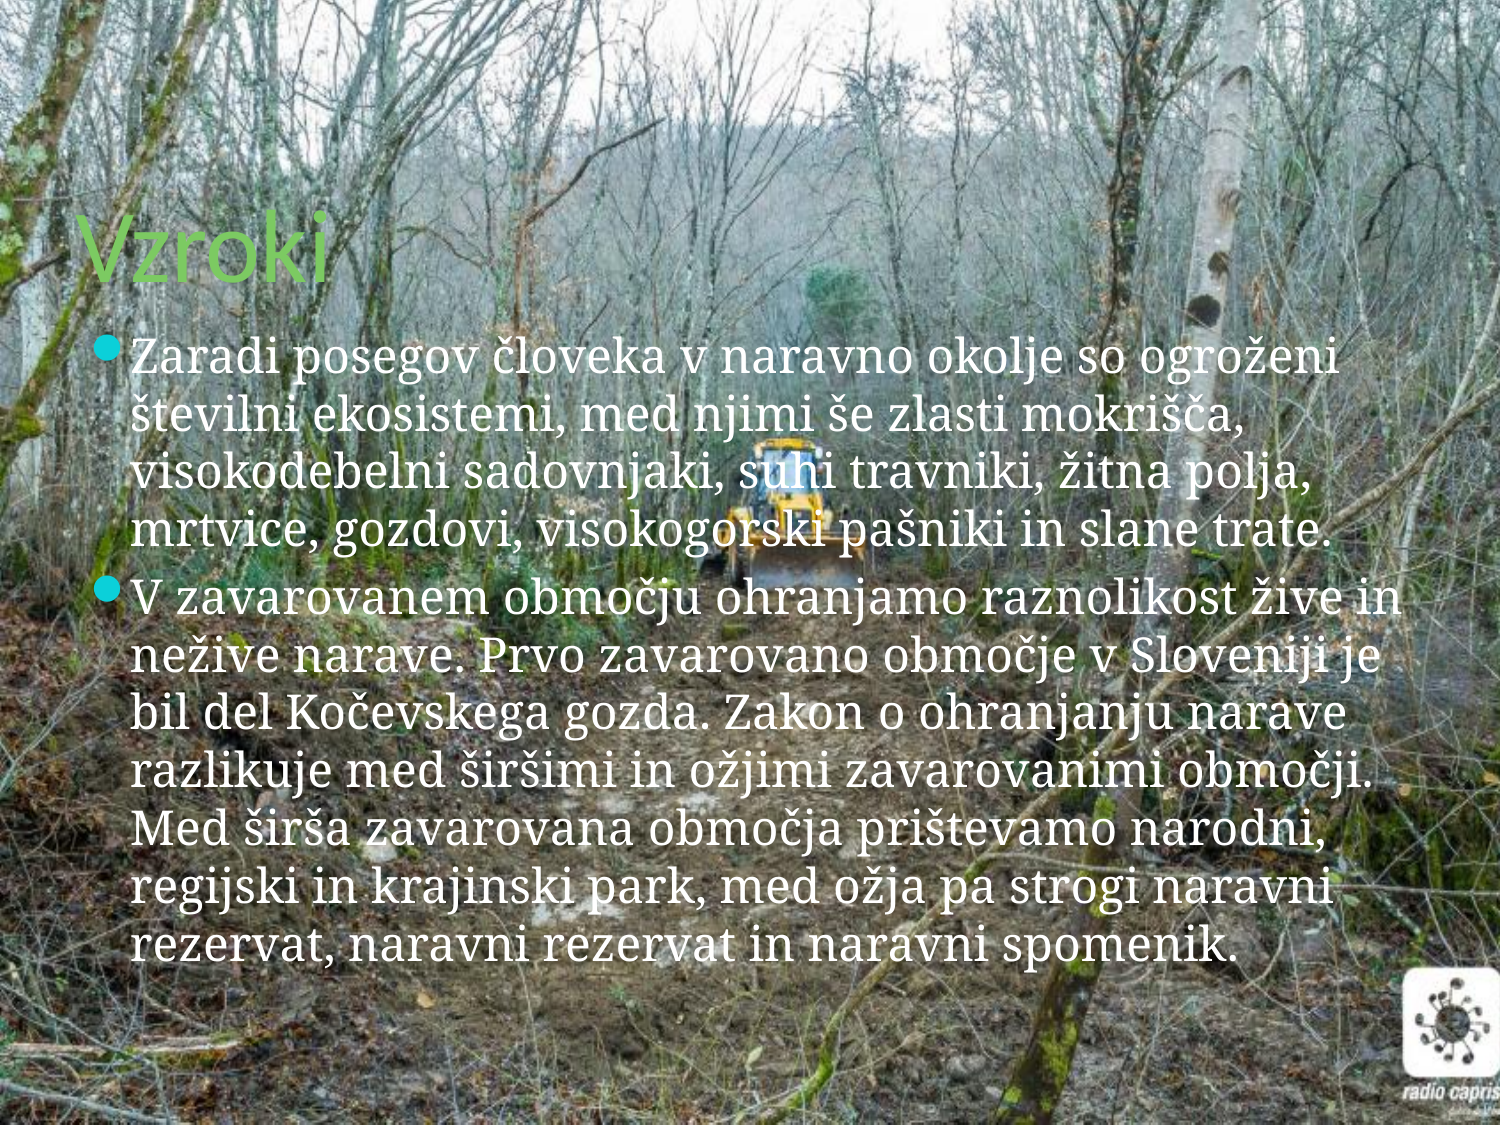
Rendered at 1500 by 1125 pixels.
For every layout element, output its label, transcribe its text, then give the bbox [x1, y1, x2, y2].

list Zaradi posegov človeka v naravno okolje so ogroženi številni ekosistemi, med njimi še zlasti mokrišča, visokodebelni sadovnjaki, suhi travniki, žitna polja, mrtvice, gozdovi, visokogorski pašniki in slane trate. V zavarovanem območju ohranjamo raznolikost žive in nežive narave. Prvo zavarovano območje v Sloveniji je bil del Kočevskega gozda. Zakon o ohranjanju narave razlikuje med širšimi in ožjimi zavarovanimi območji. Med širša zavarovana območja prištevamo narodni, regijski in krajinski park, med ožja pa strogi naravni rezervat, naravni rezervat in naravni spomenik. [75, 317, 1425, 1038]
title Vzroki [75, 115, 1425, 304]
picture [0, 0, 1500, 1125]
